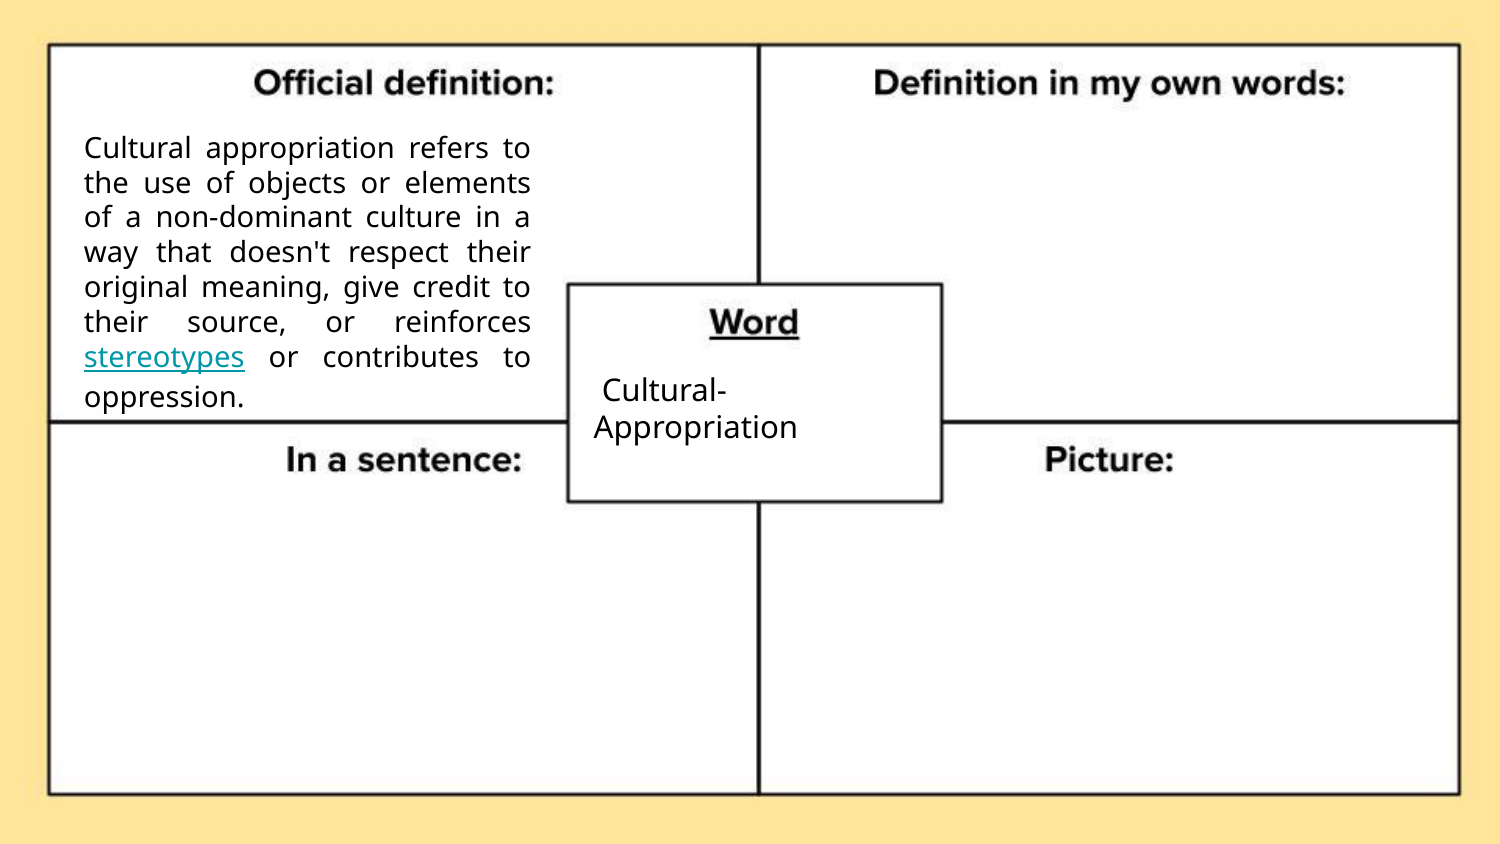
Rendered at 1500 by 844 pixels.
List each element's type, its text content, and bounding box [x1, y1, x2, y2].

picture [0, 0, 1500, 844]
text_box Cultural appropriation refers to the use of objects or elements of a non-dominant culture in a way that doesn't respect their original meaning, give credit to their source, or reinforces stereotypes or contributes to oppression. [69, 113, 547, 429]
text_box Cultural-Appropriation [578, 355, 923, 461]
